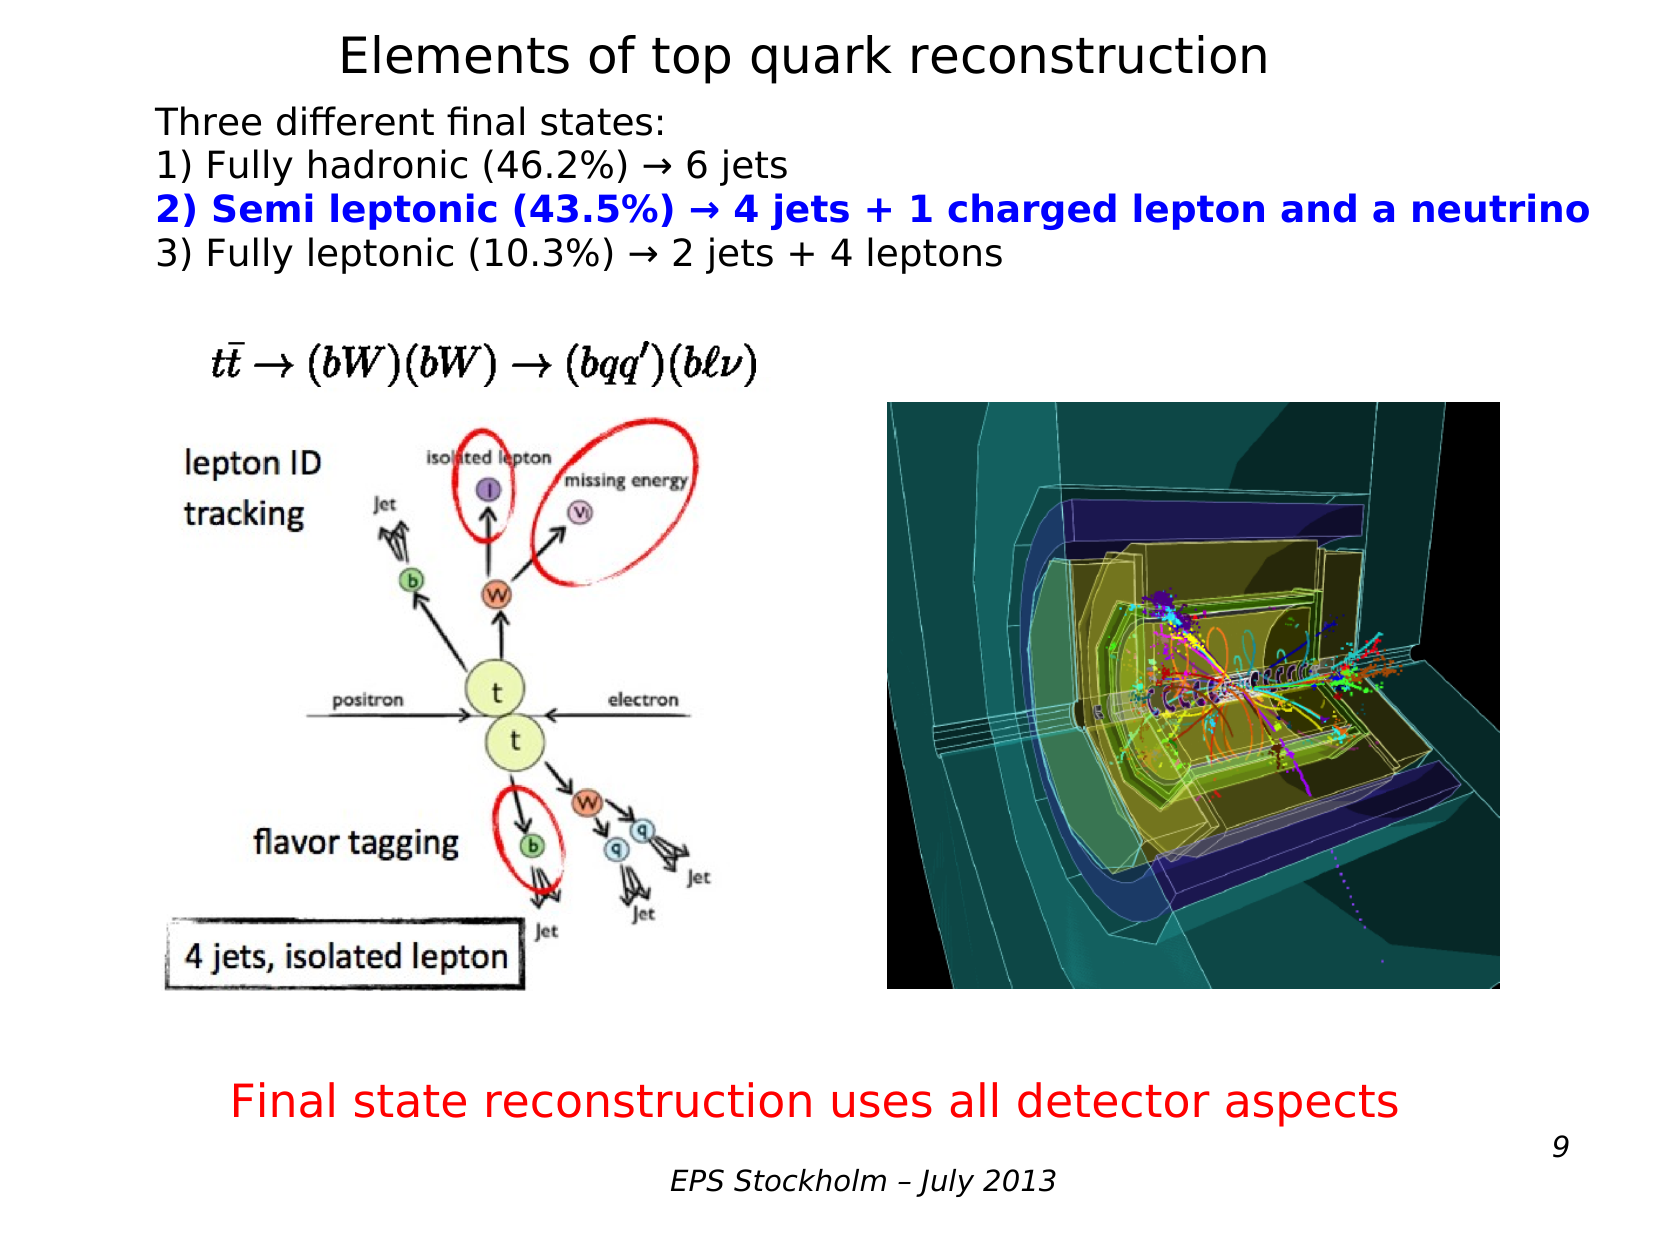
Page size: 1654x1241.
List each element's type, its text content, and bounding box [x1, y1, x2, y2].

text_box Elements of top quark reconstruction [323, 19, 1337, 92]
picture [887, 402, 1500, 989]
text_box Final state reconstruction uses all detector aspects [214, 1067, 1413, 1136]
picture [161, 341, 771, 991]
text_box Three different final states: 1) Fully hadronic (46.2%) → 6 jets 2) Semi leptonic (43.5%) → 4 jets + 1 charged lepton and a neutrino 3) Fully leptonic (10.3%) → 2 jets + 4 leptons [140, 92, 1608, 283]
